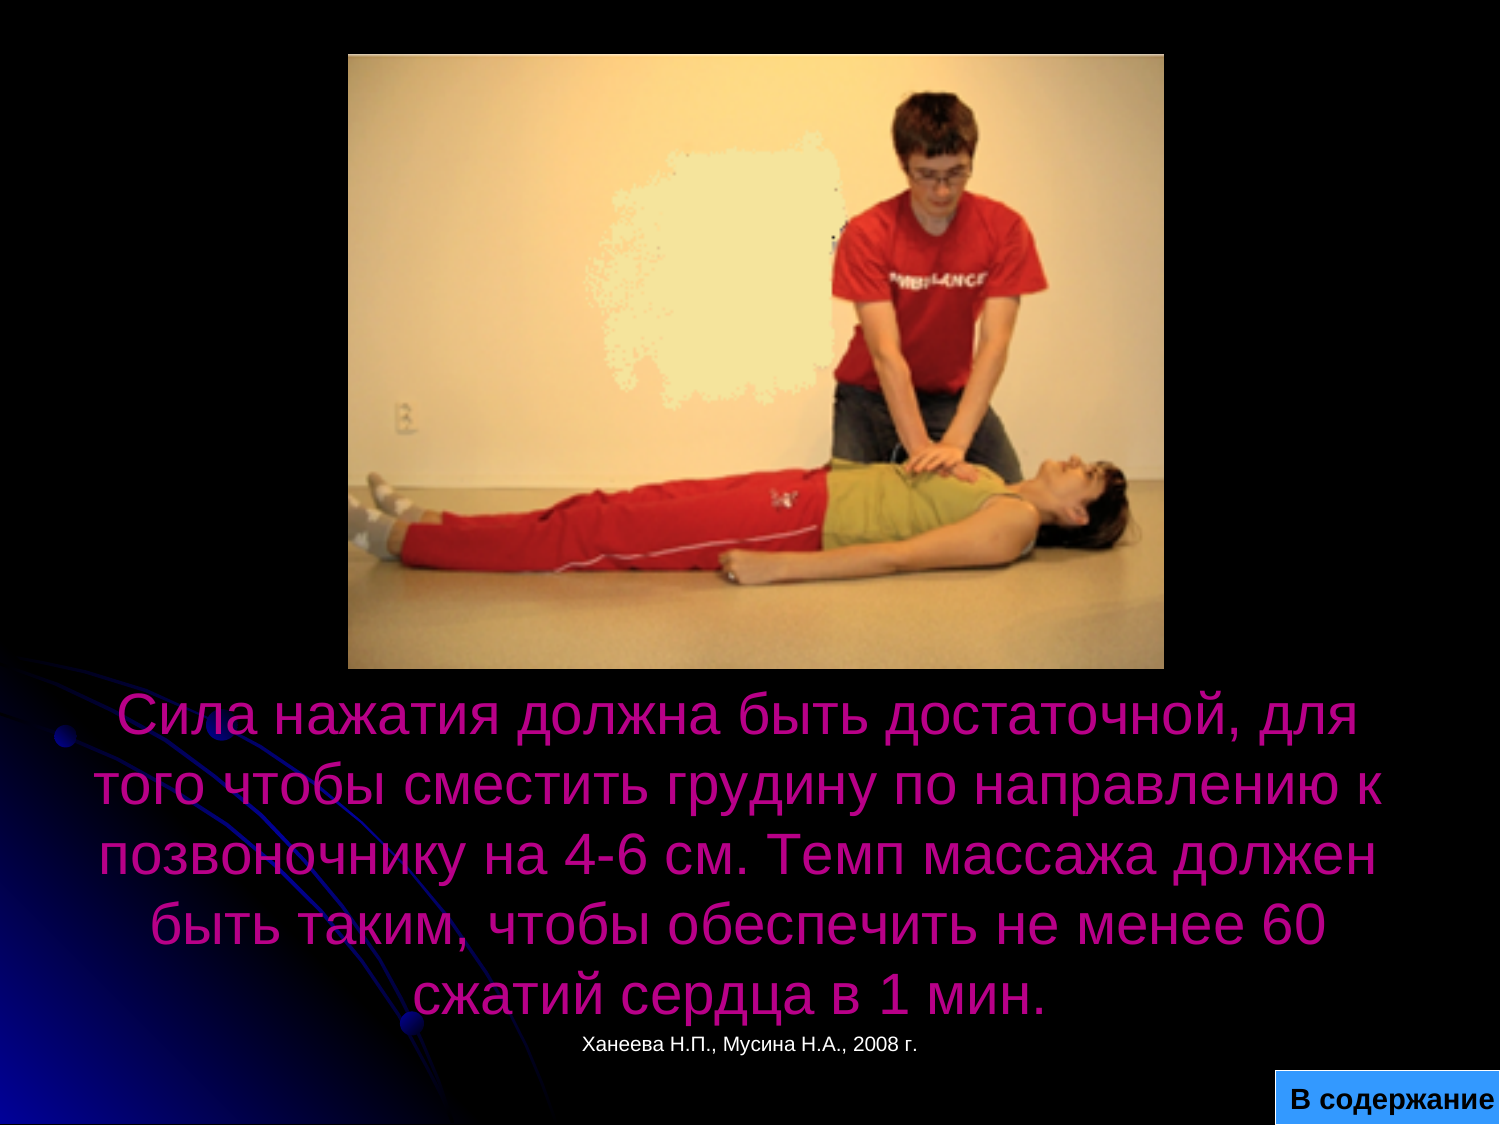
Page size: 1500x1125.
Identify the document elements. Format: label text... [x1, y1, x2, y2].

picture [348, 54, 1164, 669]
text_box В содержание [1275, 1070, 1500, 1125]
text_box Сила нажатия должна быть достаточной, для того чтобы сместить грудину по направлению к позвоночнику на 4-6 см. Темп массажа должен быть таким, чтобы обеспечить не менее 60 сжатий сердца в 1 мин. [76, 668, 1401, 1035]
